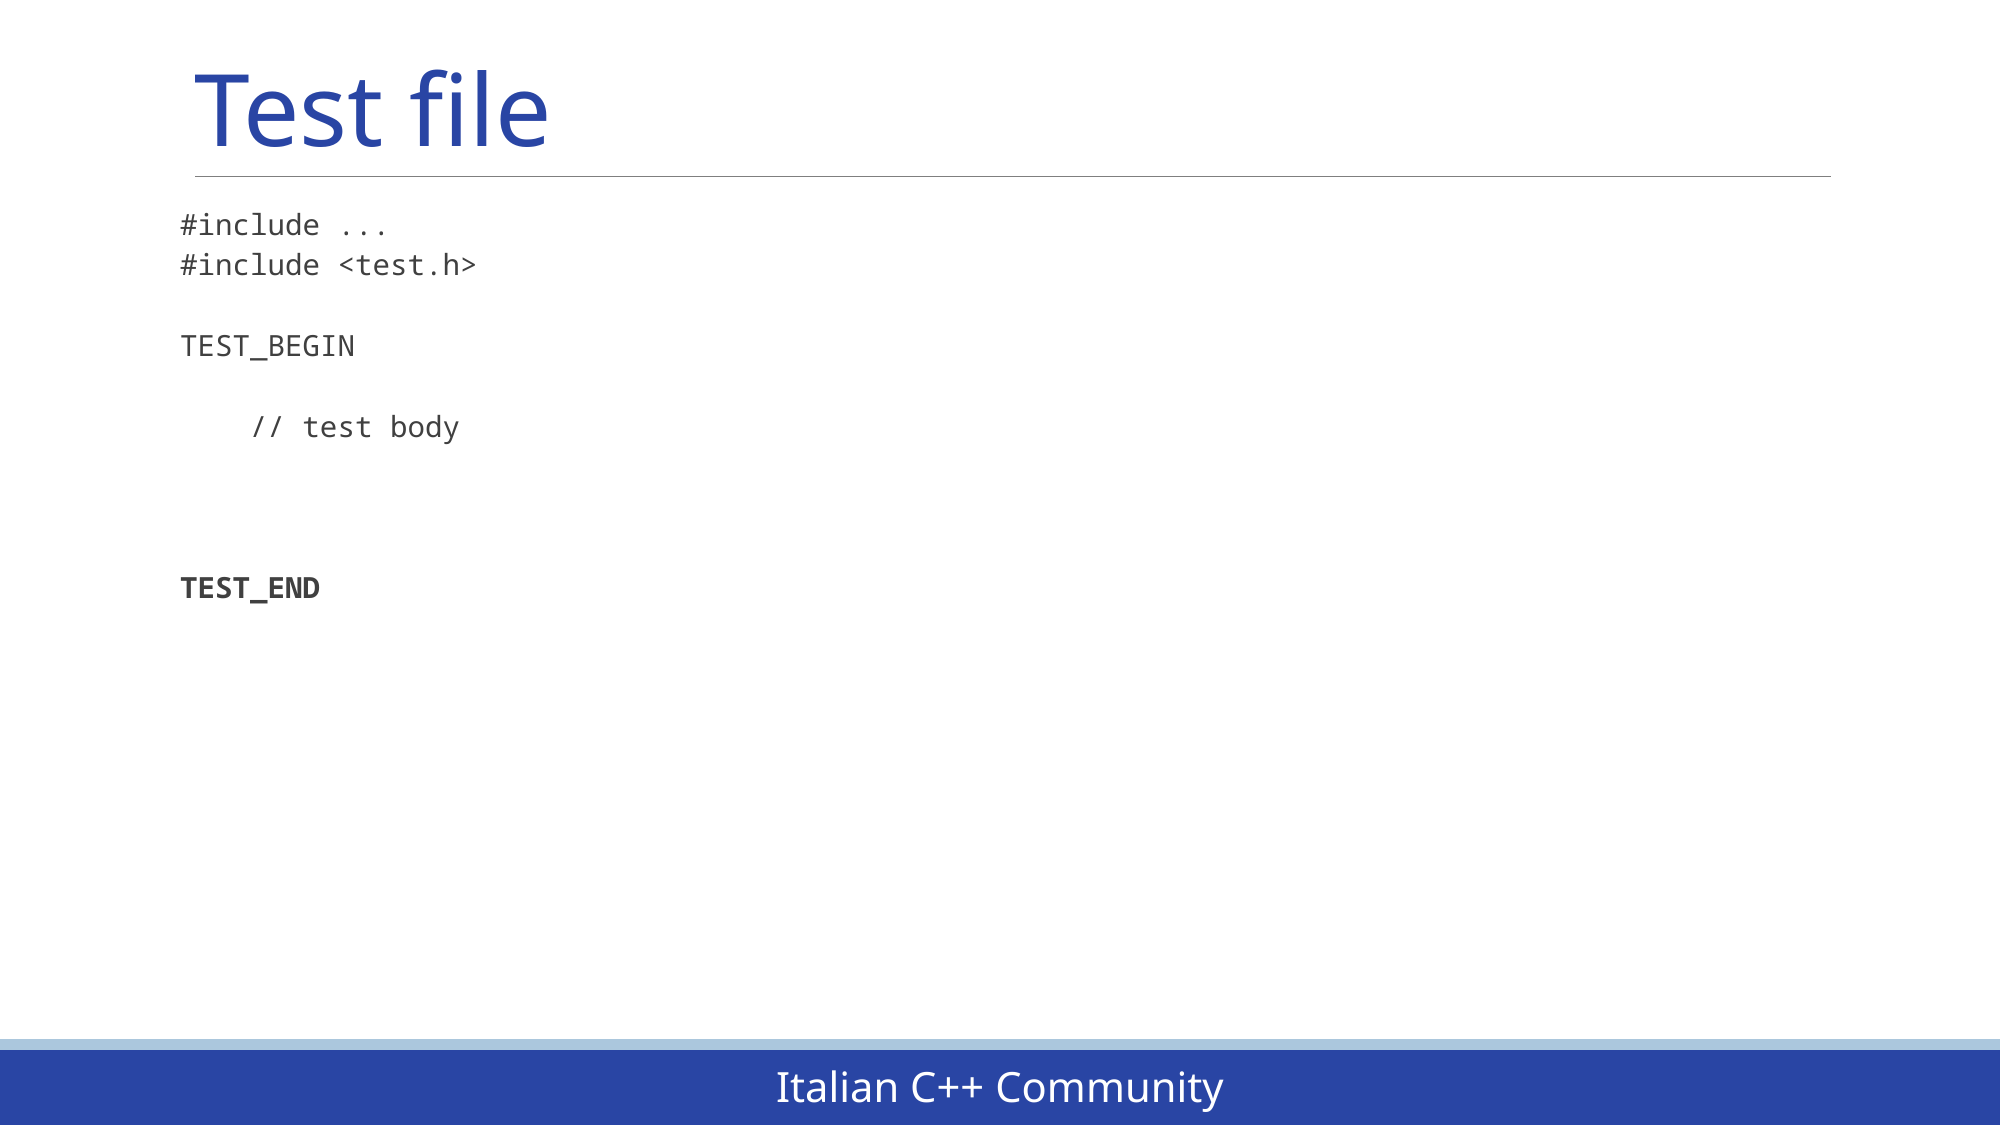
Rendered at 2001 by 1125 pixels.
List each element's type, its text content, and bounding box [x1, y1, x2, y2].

list #include ... #include <test.h> TEST_BEGIN // test body TEST_END [179, 202, 1830, 1011]
title Test file [179, 2, 1830, 175]
